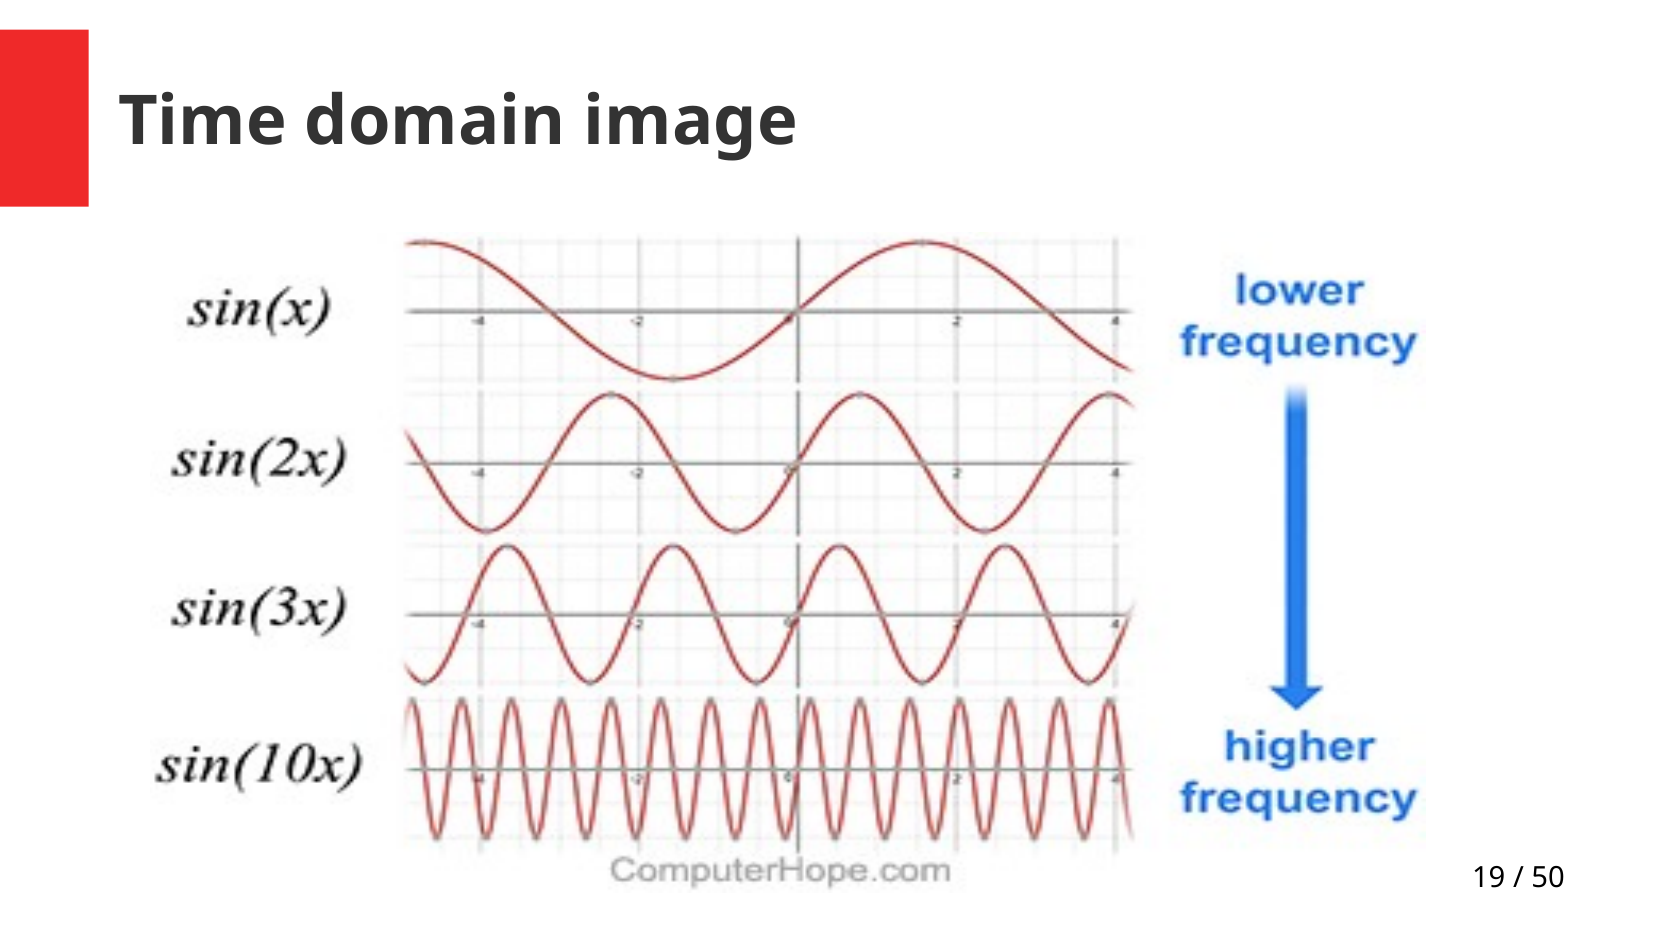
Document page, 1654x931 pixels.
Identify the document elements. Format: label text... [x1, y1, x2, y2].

title Time domain image [118, 29, 1595, 207]
picture [150, 232, 1426, 893]
